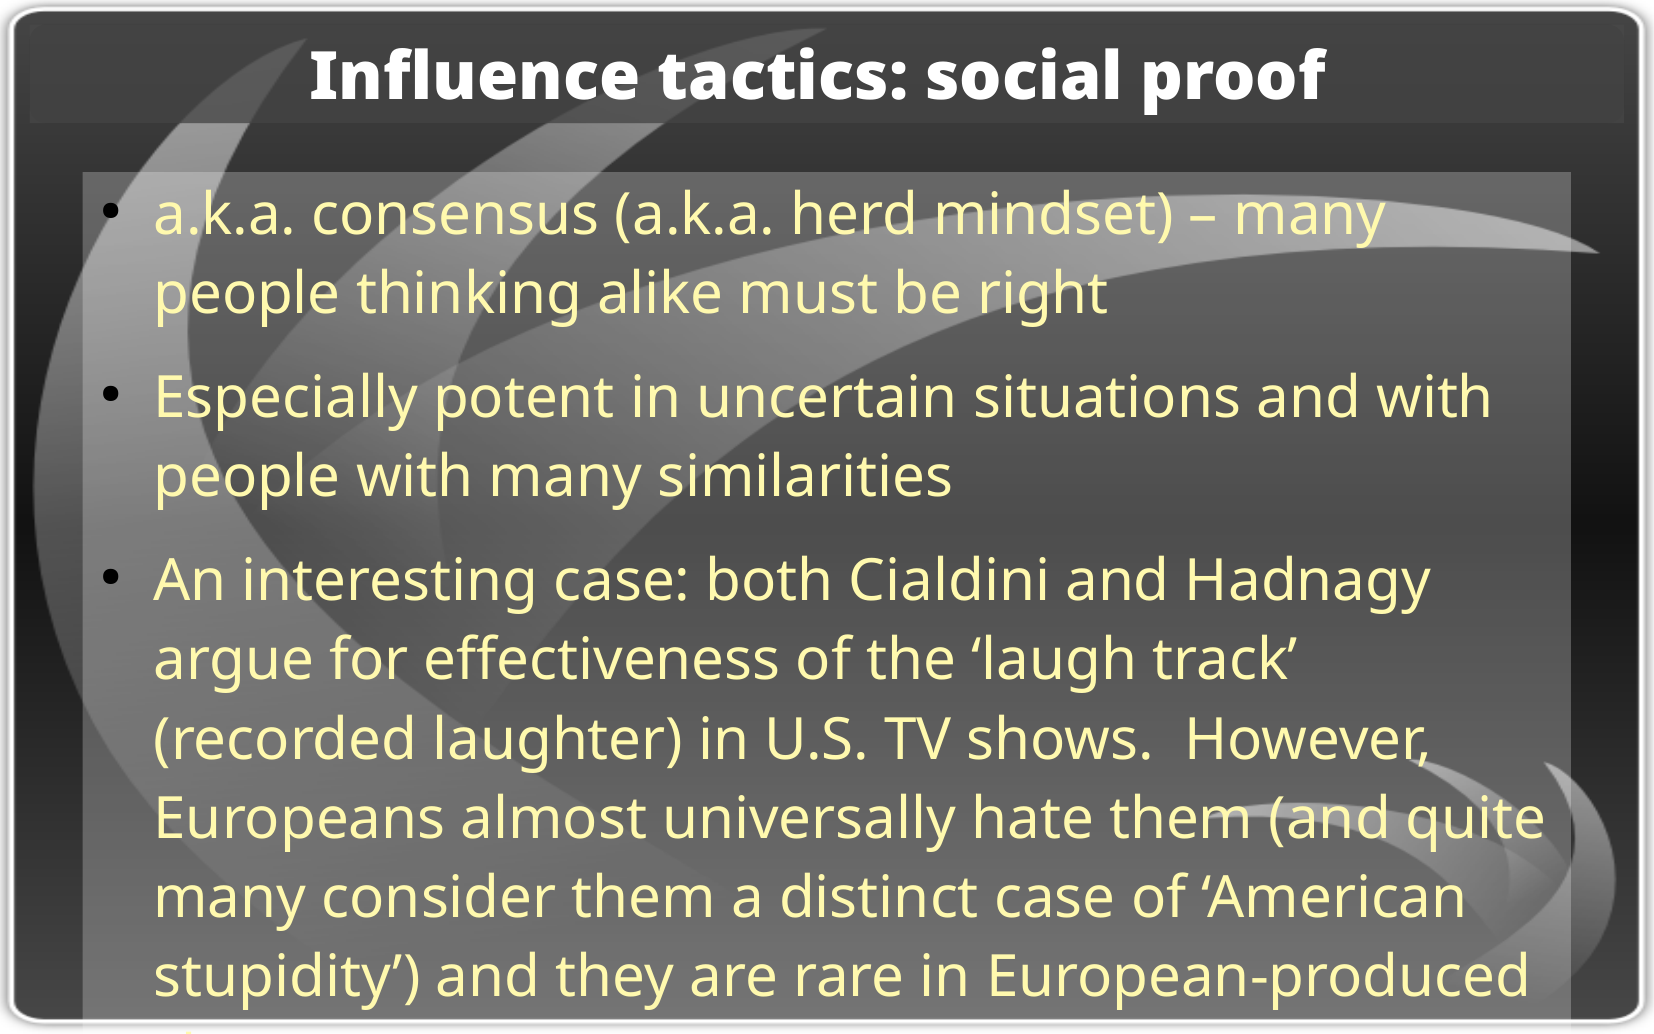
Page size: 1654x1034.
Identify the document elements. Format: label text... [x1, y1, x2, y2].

picture [0, 0, 1654, 1034]
list a.k.a. consensus (a.k.a. herd mindset) – many people thinking alike must be right Especially potent in uncertain situations and with people with many similarities An interesting case: both Cialdini and Hadnagy argue for effectiveness of the ‘laugh track’ (recorded laughter) in U.S. TV shows. However, Europeans almost universally hate them (and quite many consider them a distinct case of ‘American stupidity’) and they are rare in European-produced shows [82, 172, 1571, 990]
title Influence tactics: social proof [29, 24, 1625, 124]
